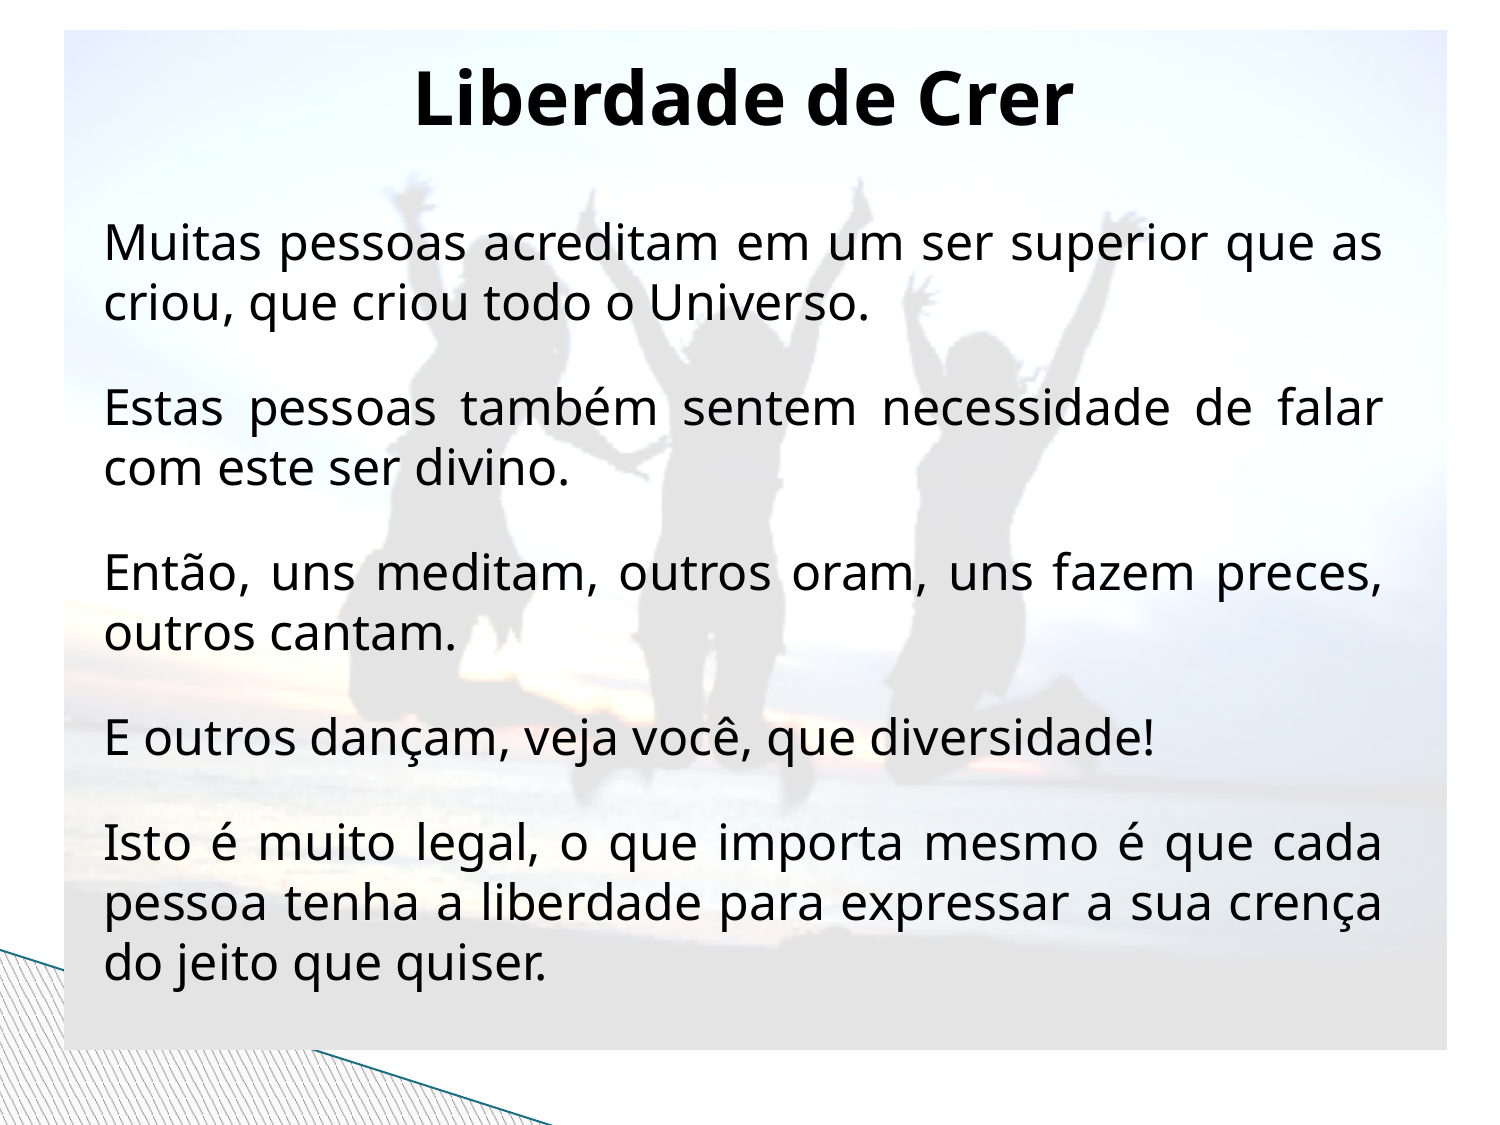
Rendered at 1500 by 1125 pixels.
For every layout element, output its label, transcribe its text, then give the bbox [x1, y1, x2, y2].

picture [0, 30, 1447, 1125]
text_box Liberdade de Crer Muitas pessoas acreditam em um ser superior que as criou, que criou todo o Universo. Estas pessoas também sentem necessidade de falar com este ser divino. Então, uns meditam, outros oram, uns fazem preces, outros cantam. E outros dançam, veja você, que diversidade! Isto é muito legal, o que importa mesmo é que cada pessoa tenha a liberdade para expressar a sua crença do jeito que quiser. [88, 42, 1400, 1103]
